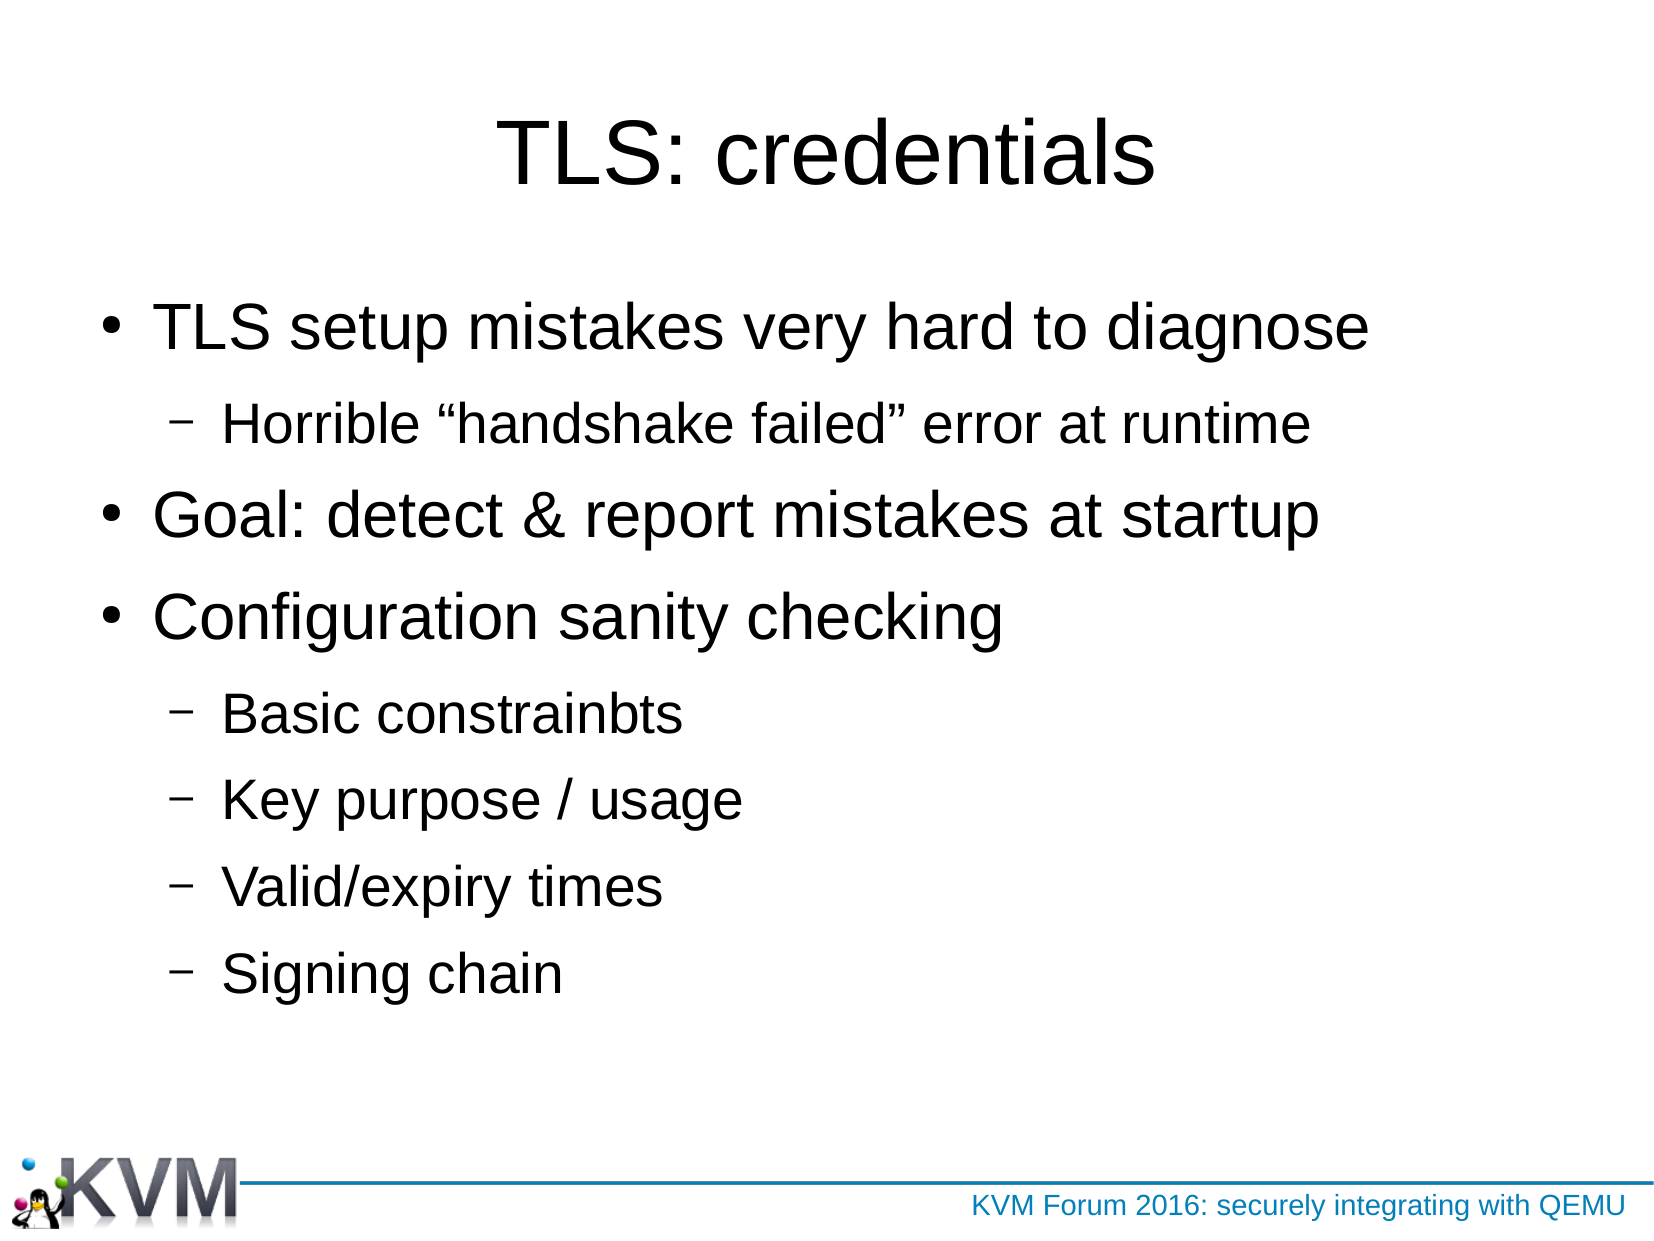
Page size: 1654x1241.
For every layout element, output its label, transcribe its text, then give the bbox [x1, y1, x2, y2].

title TLS: credentials [82, 49, 1571, 257]
picture [11, 1157, 1654, 1229]
list TLS setup mistakes very hard to diagnose Horrible “handshake failed” error at runtime Goal: detect & report mistakes at startup Configuration sanity checking Basic constrainbts Key purpose / usage Valid/expiry times Signing chain [82, 290, 1571, 1010]
